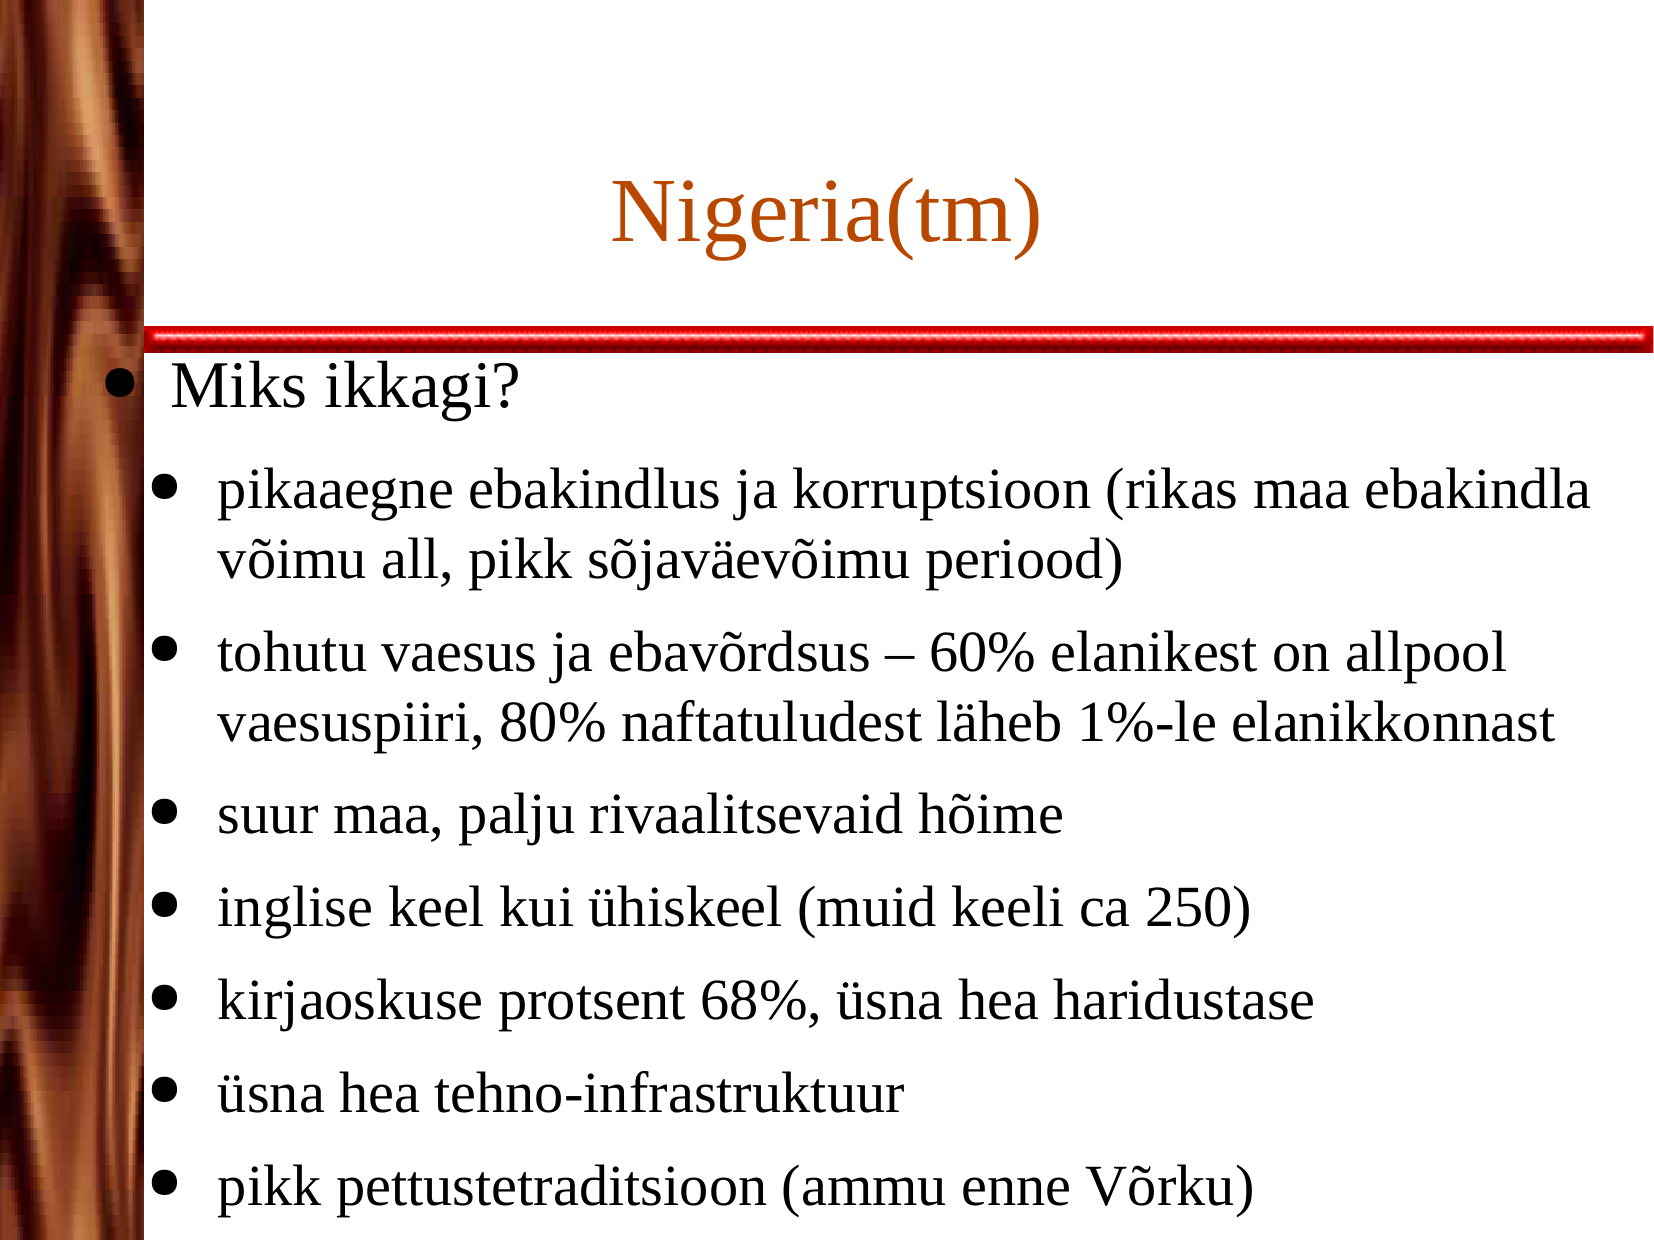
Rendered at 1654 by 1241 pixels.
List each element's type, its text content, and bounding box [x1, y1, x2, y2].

title Nigeria(tm) [121, 100, 1533, 312]
list Miks ikkagi? pikaaegne ebakindlus ja korruptsioon (rikas maa ebakindla võimu all, pikk sõjaväevõimu periood) tohutu vaesus ja ebavõrdsus – 60% elanikest on allpool vaesuspiiri, 80% naftatuludest läheb 1%-le elanikkonnast suur maa, palju rivaalitsevaid hõime inglise keel kui ühiskeel (muid keeli ca 250) kirjaoskuse protsent 68%, üsna hea haridustase üsna hea tehno-infrastruktuur pikk pettustetraditsioon (ammu enne Võrku) [88, 342, 1621, 1214]
picture [0, 0, 1654, 1240]
